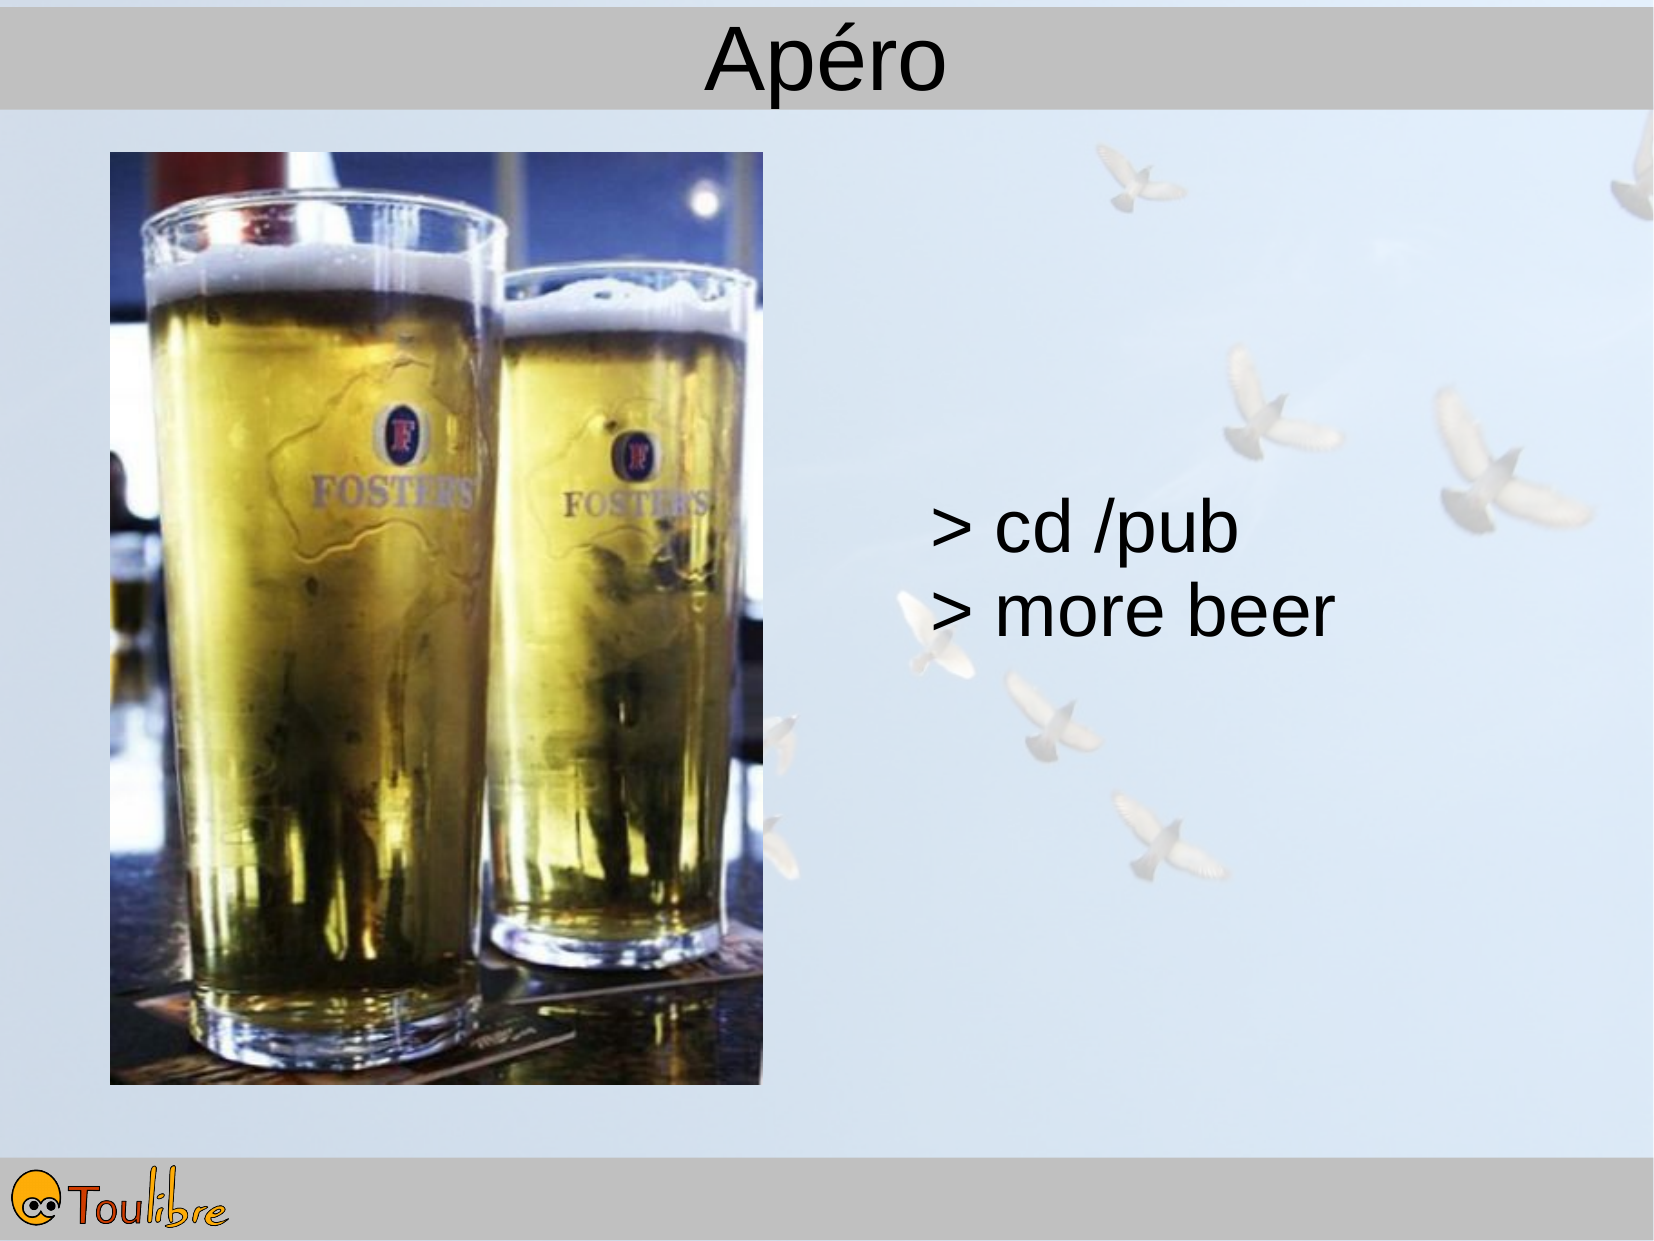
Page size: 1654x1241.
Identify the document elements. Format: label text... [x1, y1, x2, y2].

picture [11, 1165, 229, 1228]
text_box > cd /pub > more beer [915, 476, 1522, 660]
picture [110, 152, 763, 1085]
title Apéro [0, 7, 1654, 110]
